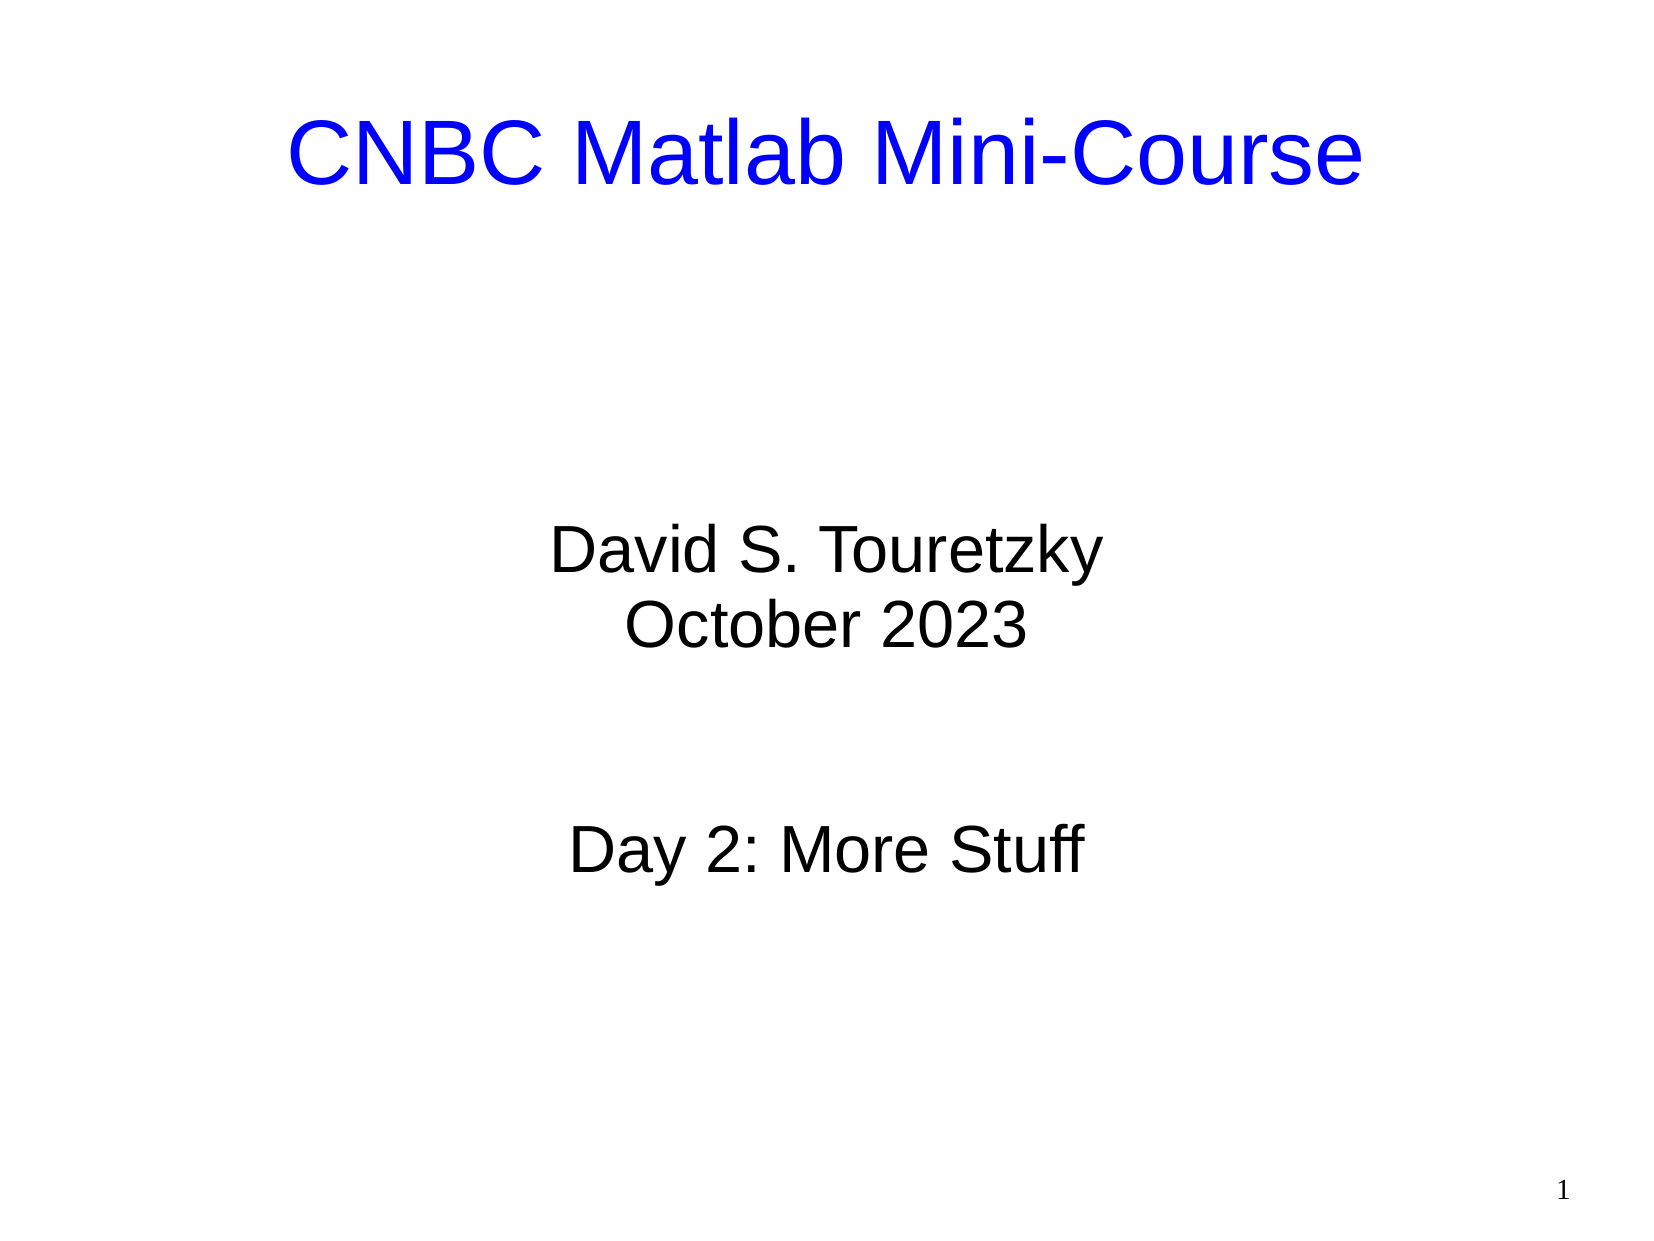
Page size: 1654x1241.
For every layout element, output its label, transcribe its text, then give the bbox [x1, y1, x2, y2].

title CNBC Matlab Mini-Course [82, 49, 1571, 257]
subtitle David S. Touretzky October 2023 Day 2: More Stuff [82, 290, 1571, 1109]
